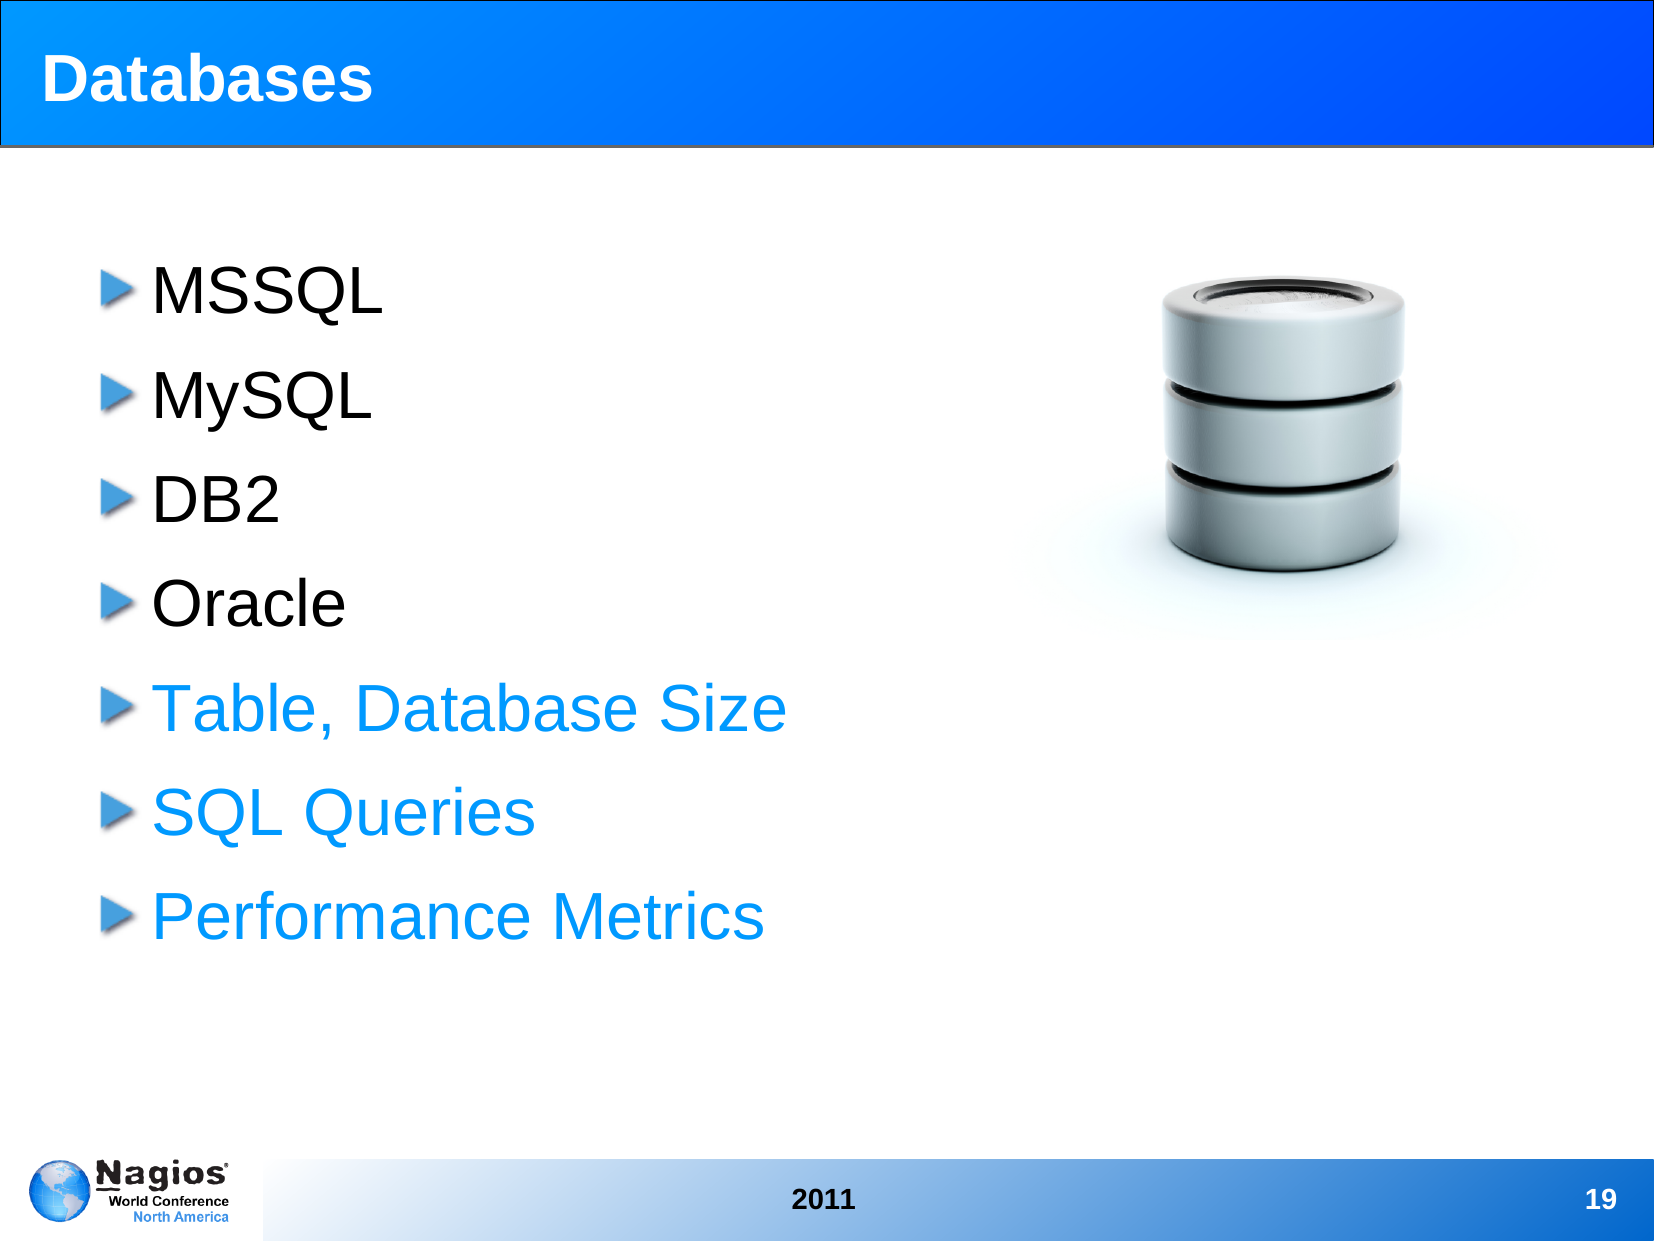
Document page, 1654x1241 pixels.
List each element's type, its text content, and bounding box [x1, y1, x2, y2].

list MSSQL MySQL DB2 Oracle Table, Database Size SQL Queries Performance Metrics [80, 253, 1569, 1058]
picture [29, 1159, 229, 1235]
picture [968, 263, 1569, 640]
title Databases [41, 36, 1248, 120]
